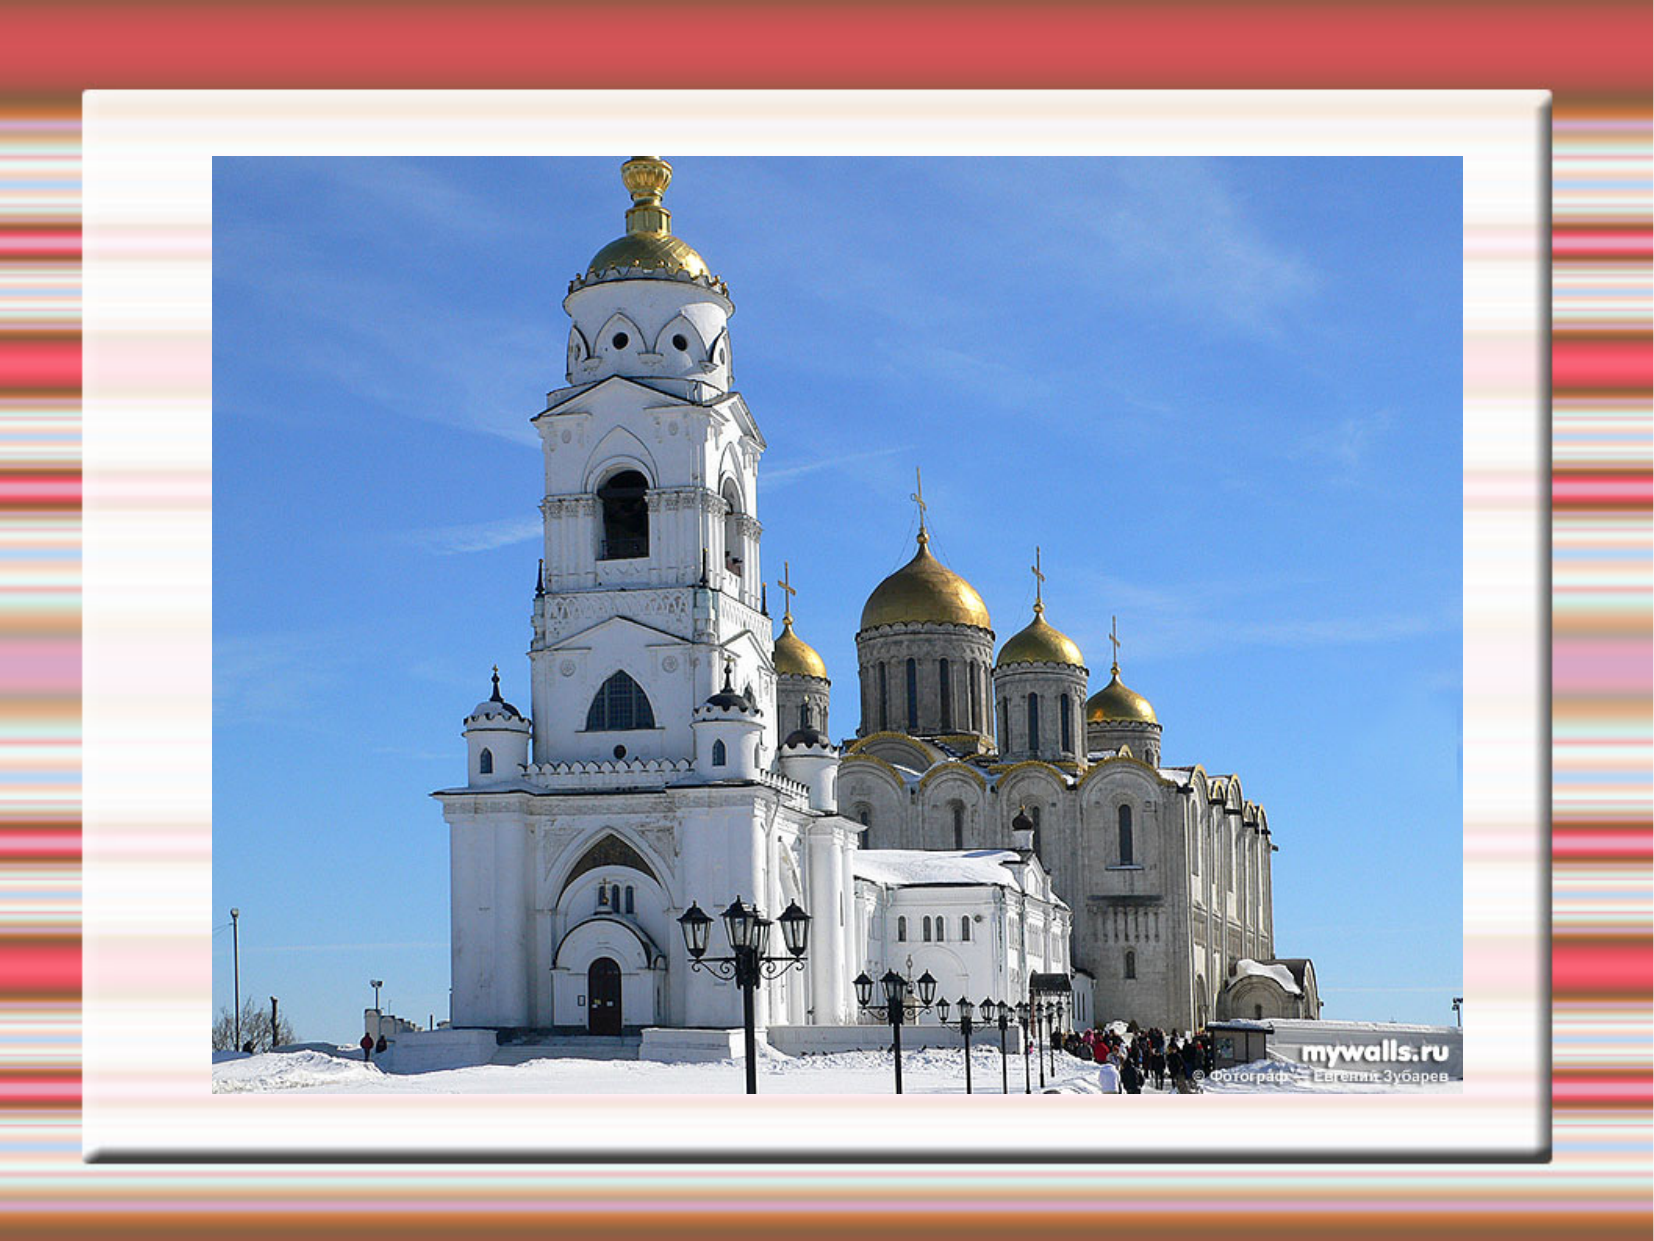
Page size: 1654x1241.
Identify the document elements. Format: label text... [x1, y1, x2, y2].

title КОЛОКОЛЬНЫЕ ЗВОНЫ НА РУСИ [121, 114, 1534, 322]
picture [0, 0, 1654, 1241]
